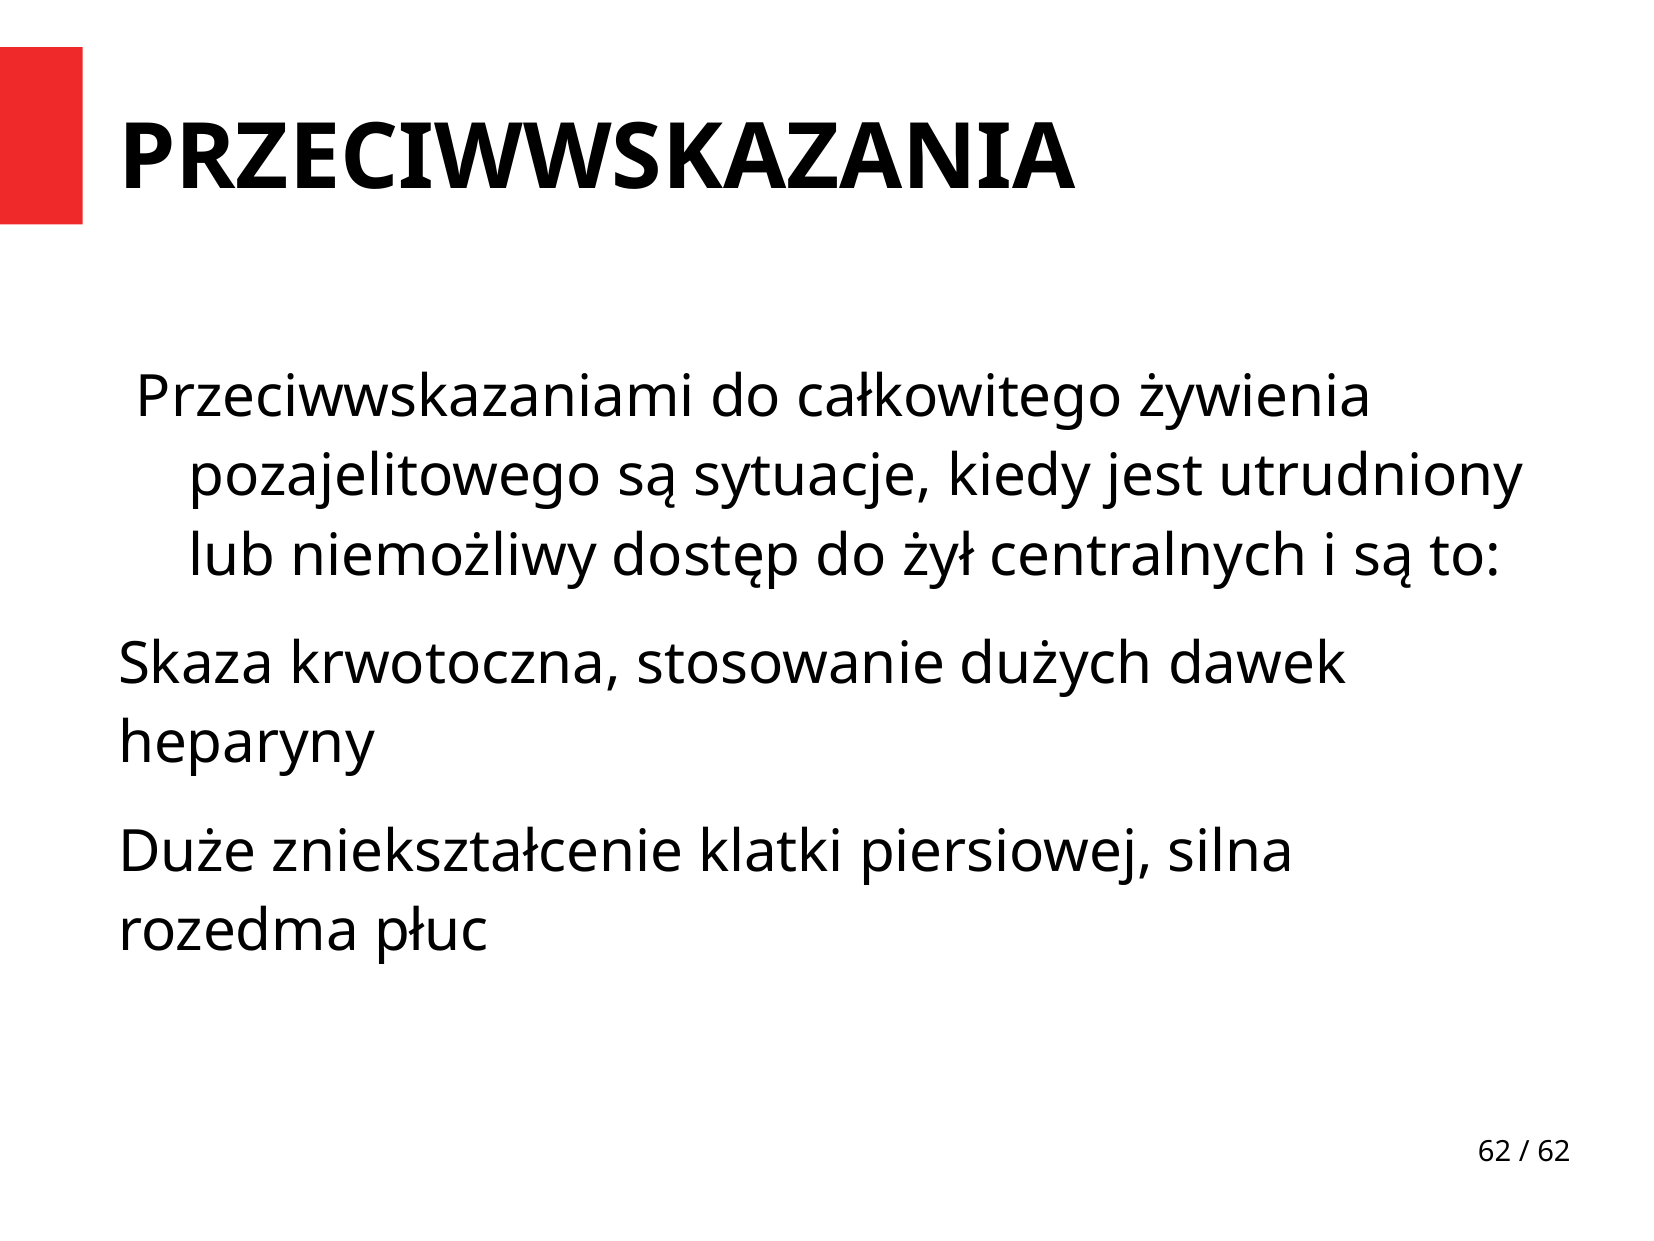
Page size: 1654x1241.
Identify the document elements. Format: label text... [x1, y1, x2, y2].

title PRZECIWWSKAZANIA [118, 49, 1571, 257]
list Przeciwwskazaniami do całkowitego żywienia pozajelitowego są sytuacje, kiedy jest utrudniony lub niemożliwy dostęp do żył centralnych i są to: Skaza krwotoczna, stosowanie dużych dawek heparyny Duże zniekształcenie klatki piersiowej, silna rozedma płuc [118, 354, 1536, 1074]
